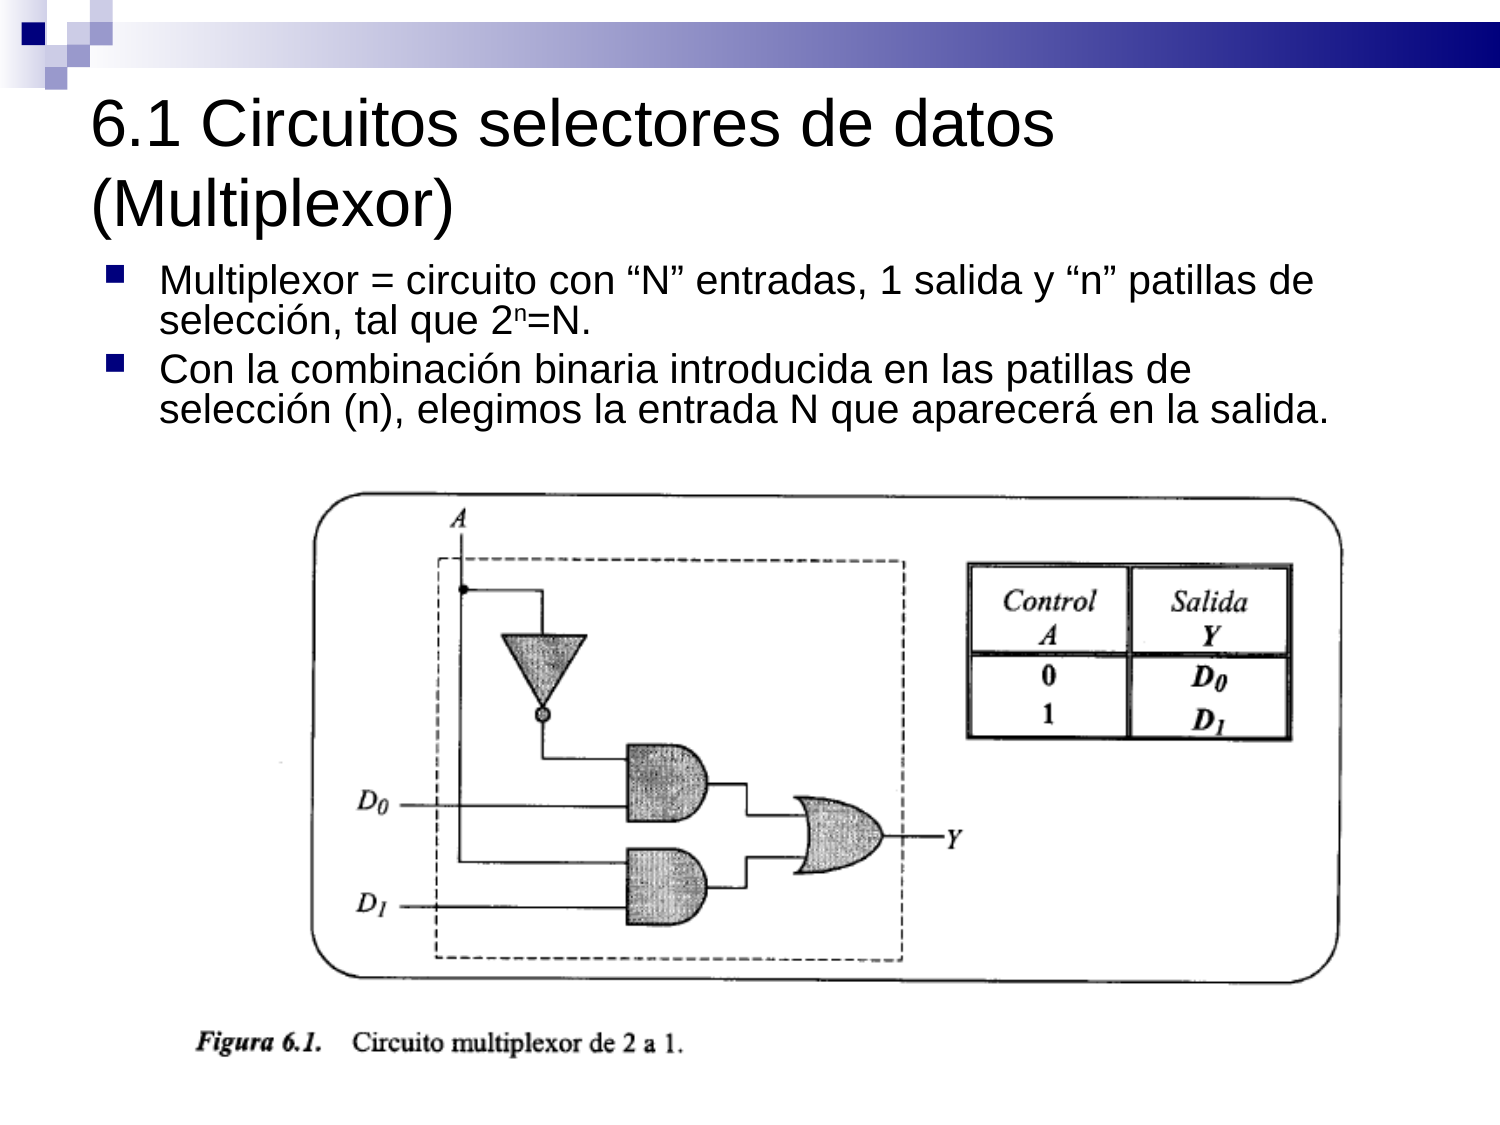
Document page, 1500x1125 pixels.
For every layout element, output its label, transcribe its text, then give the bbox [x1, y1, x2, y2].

title 6.1 Circuitos selectores de datos (Multiplexor) [75, 71, 1426, 247]
list Multiplexor = circuito con “N” entradas, 1 salida y “n” patillas de selección, tal que 2n=N. Con la combinación binaria introducida en las patillas de selección (n), elegimos la entrada N que aparecerá en la salida. [88, 255, 1377, 441]
picture [159, 467, 1386, 1071]
